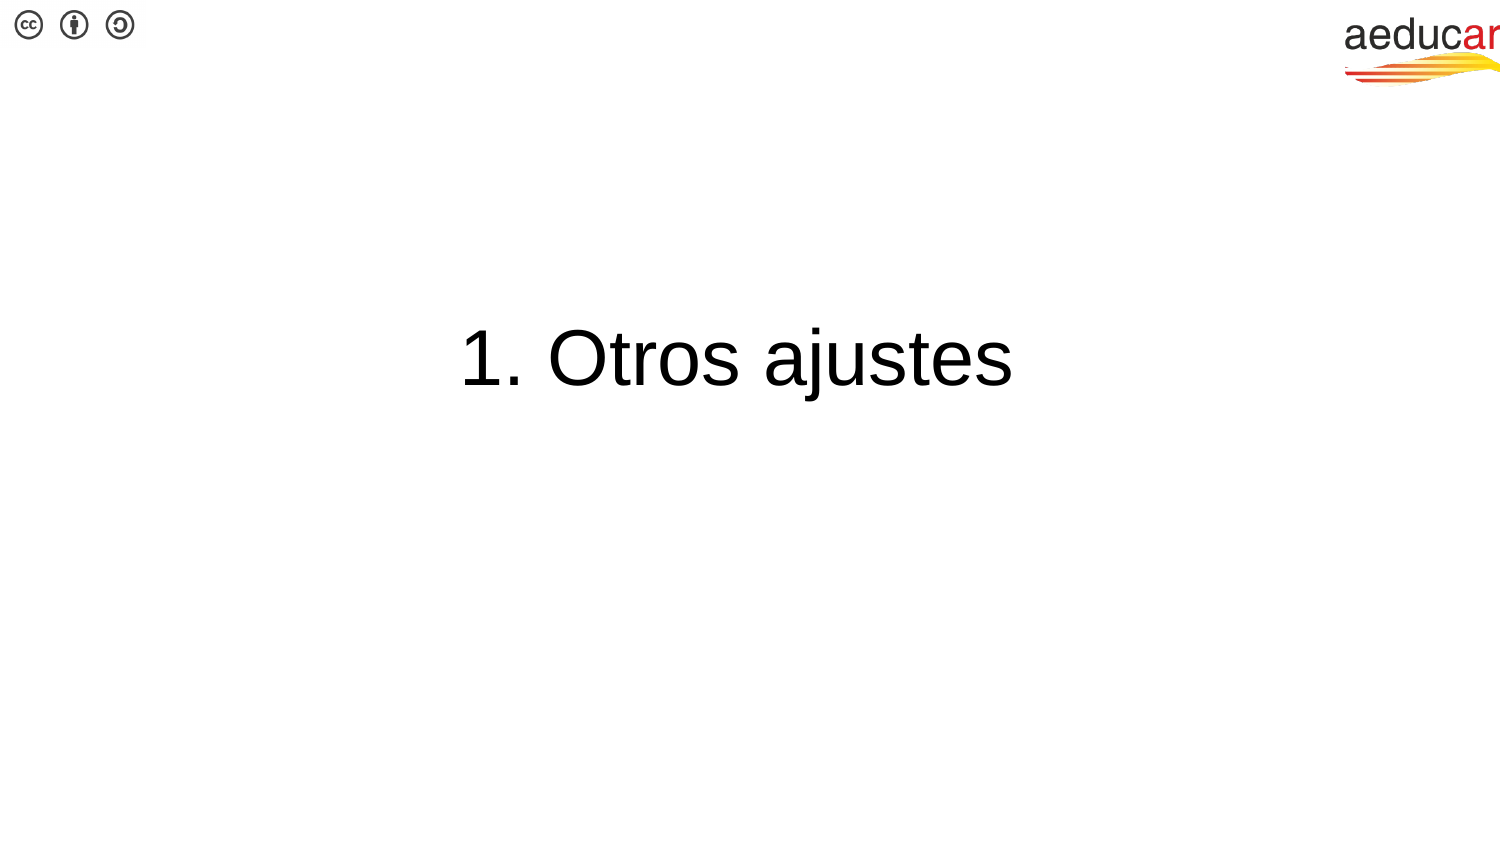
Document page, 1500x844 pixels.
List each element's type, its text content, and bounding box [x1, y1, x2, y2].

picture [1344, 0, 1500, 104]
title 1. Otros ajustes [444, 291, 1056, 615]
picture [0, 0, 146, 48]
